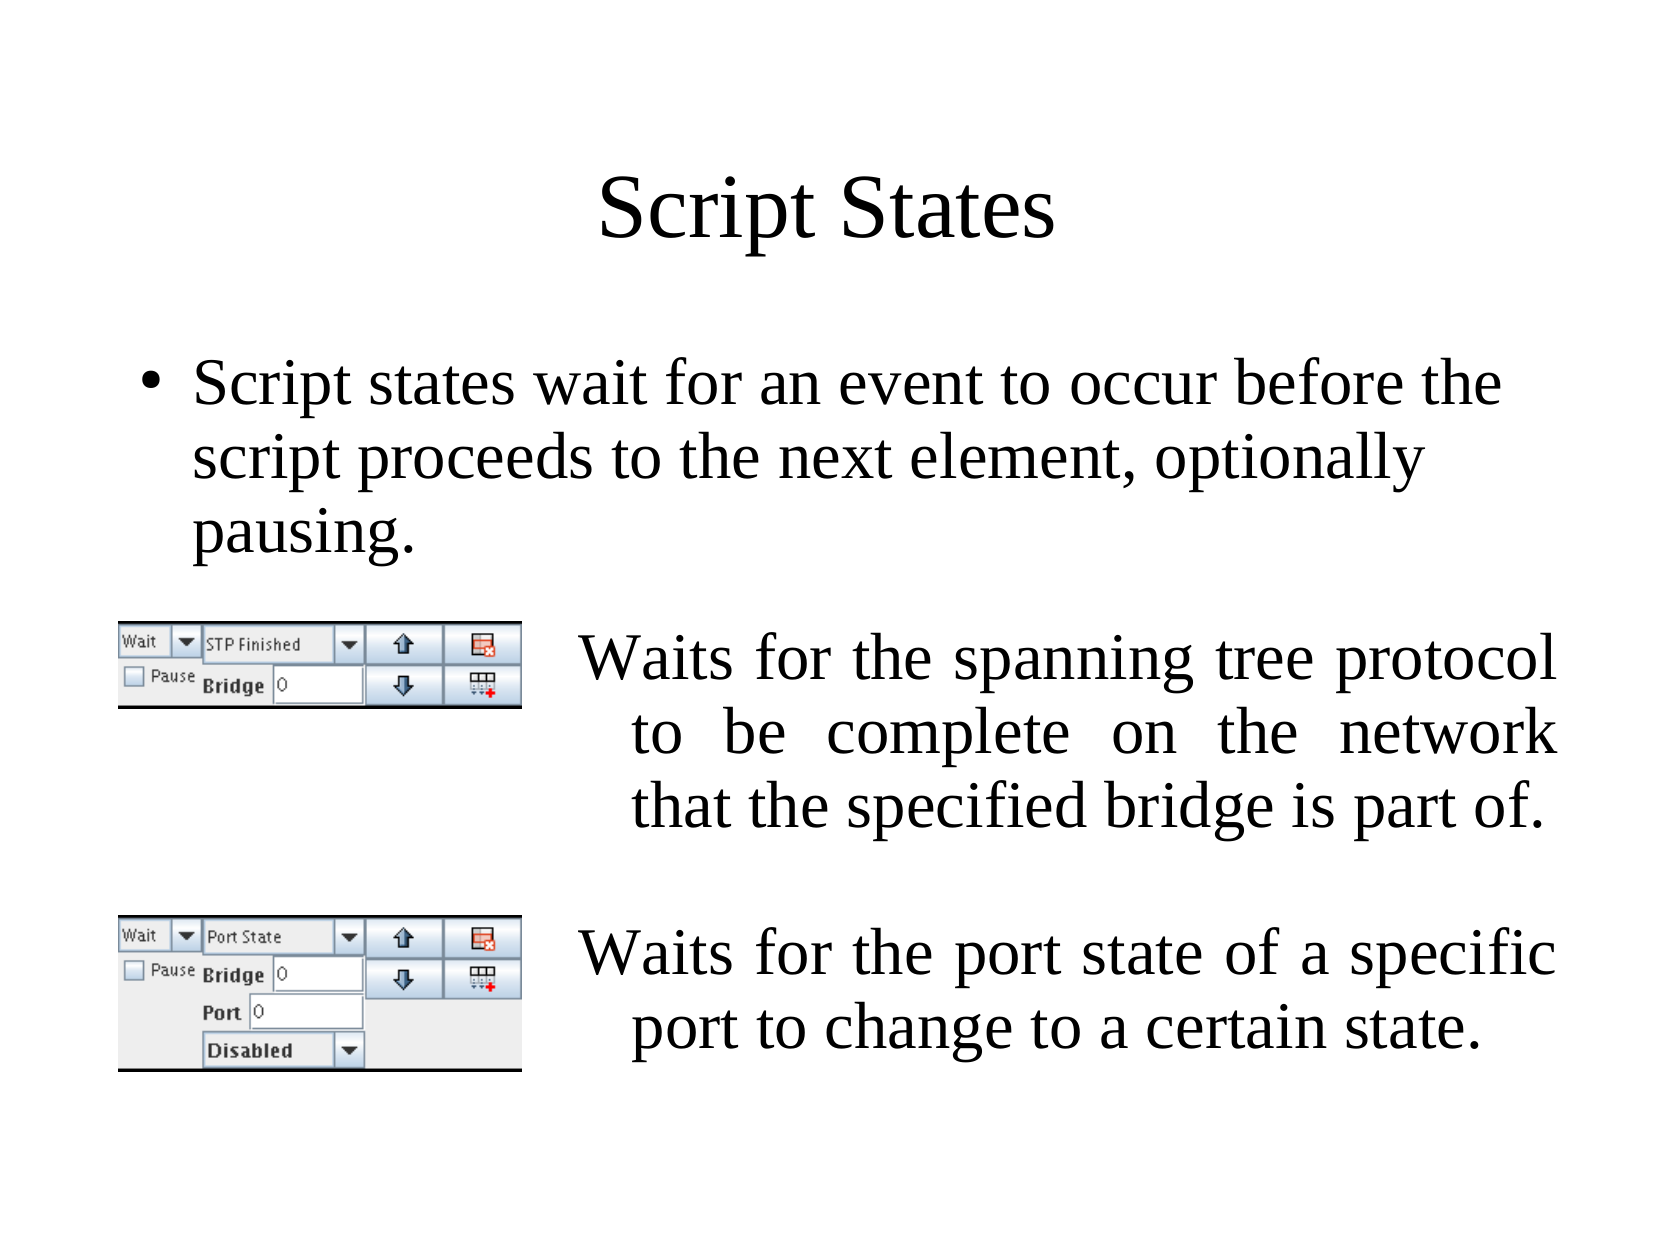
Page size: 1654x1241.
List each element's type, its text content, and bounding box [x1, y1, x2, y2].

picture [118, 915, 522, 1072]
list Script states wait for an event to occur before the script proceeds to the next element, optionally pausing. [121, 344, 1534, 591]
list Waits for the port state of a specific port to change to a certain state. [561, 915, 1560, 1093]
title Script States [121, 102, 1534, 311]
picture [118, 621, 522, 709]
list Waits for the spanning tree protocol to be complete on the network that the specified bridge is part of. [561, 620, 1560, 857]
